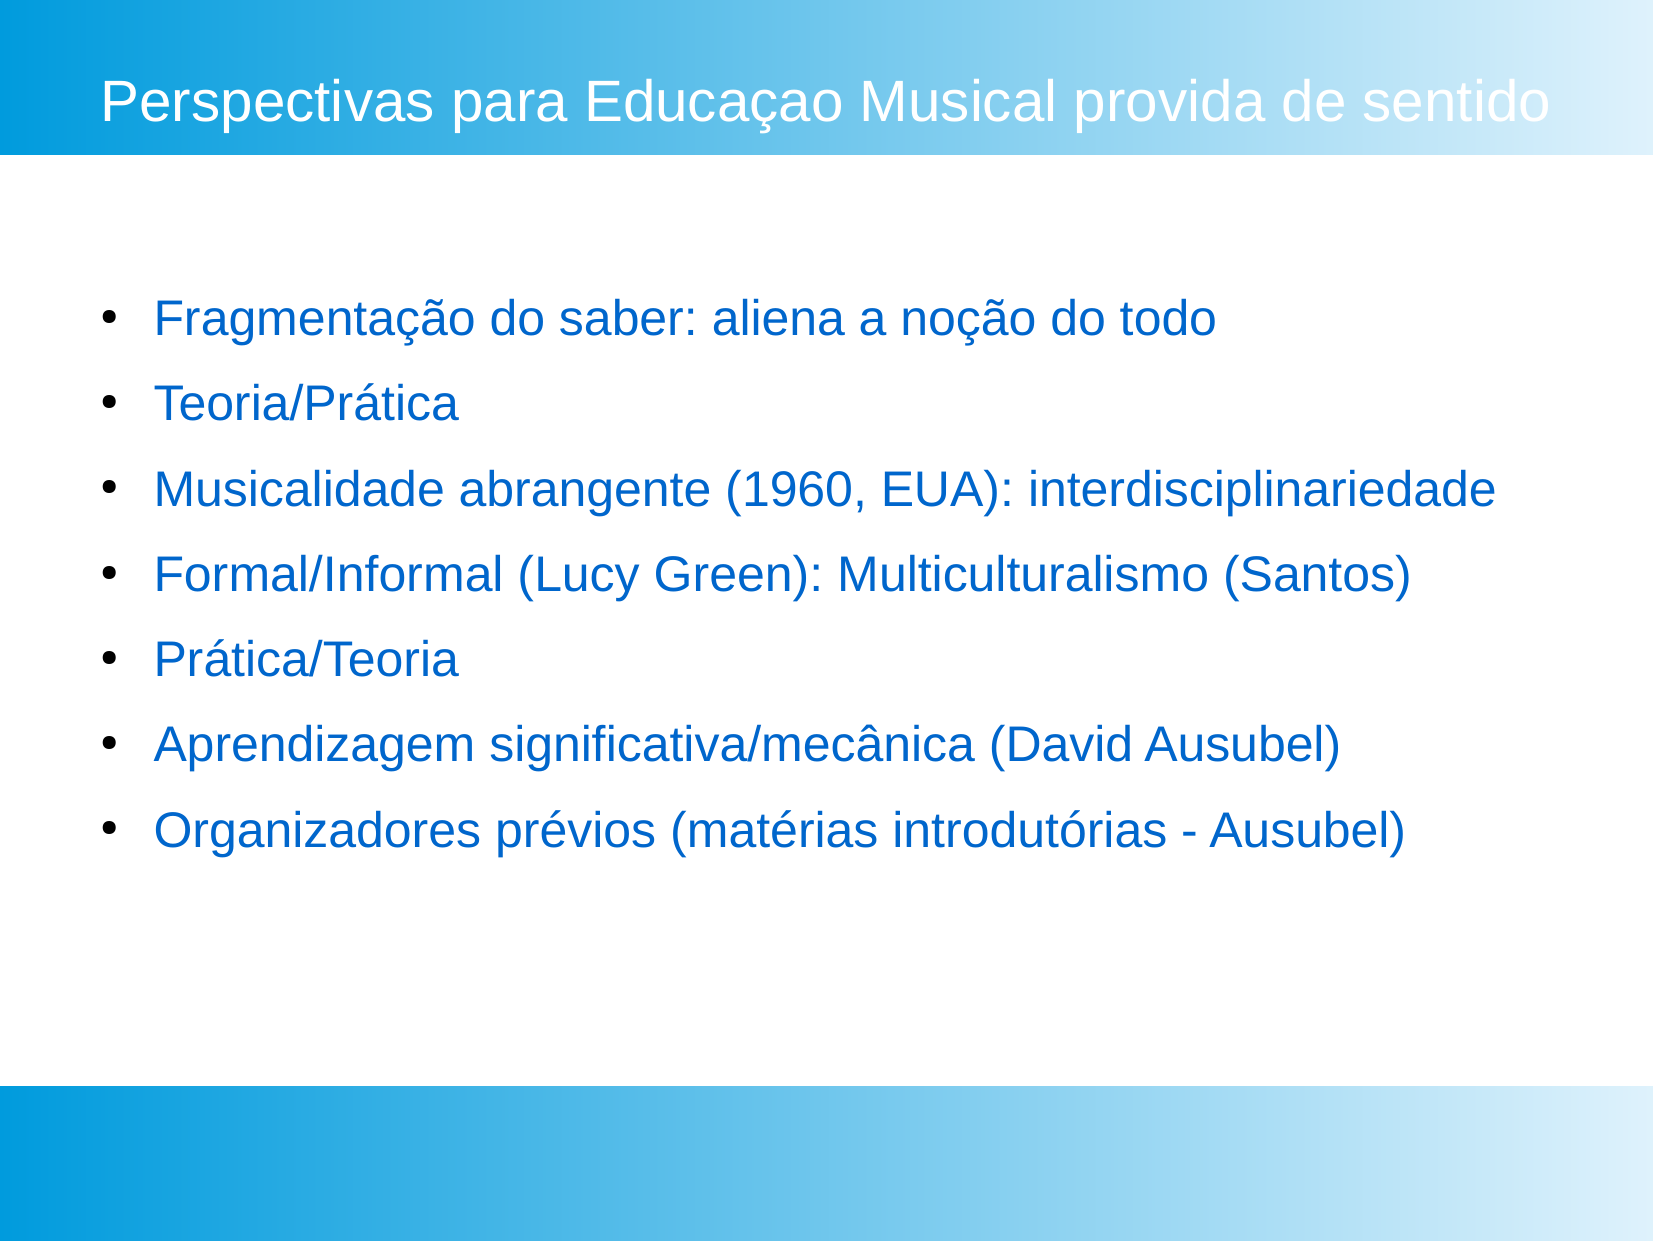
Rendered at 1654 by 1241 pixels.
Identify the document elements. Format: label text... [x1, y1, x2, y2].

title Perspectivas para Educaçao Musical provida de sentido [82, 49, 1571, 154]
list Fragmentação do saber: aliena a noção do todo Teoria/Prática Musicalidade abrangente (1960, EUA): interdisciplinariedade Formal/Informal (Lucy Green): Multiculturalismo (Santos) Prática/Teoria Aprendizagem significativa/mecânica (David Ausubel) Organizadores prévios (matérias introdutórias - Ausubel) [82, 290, 1571, 1010]
